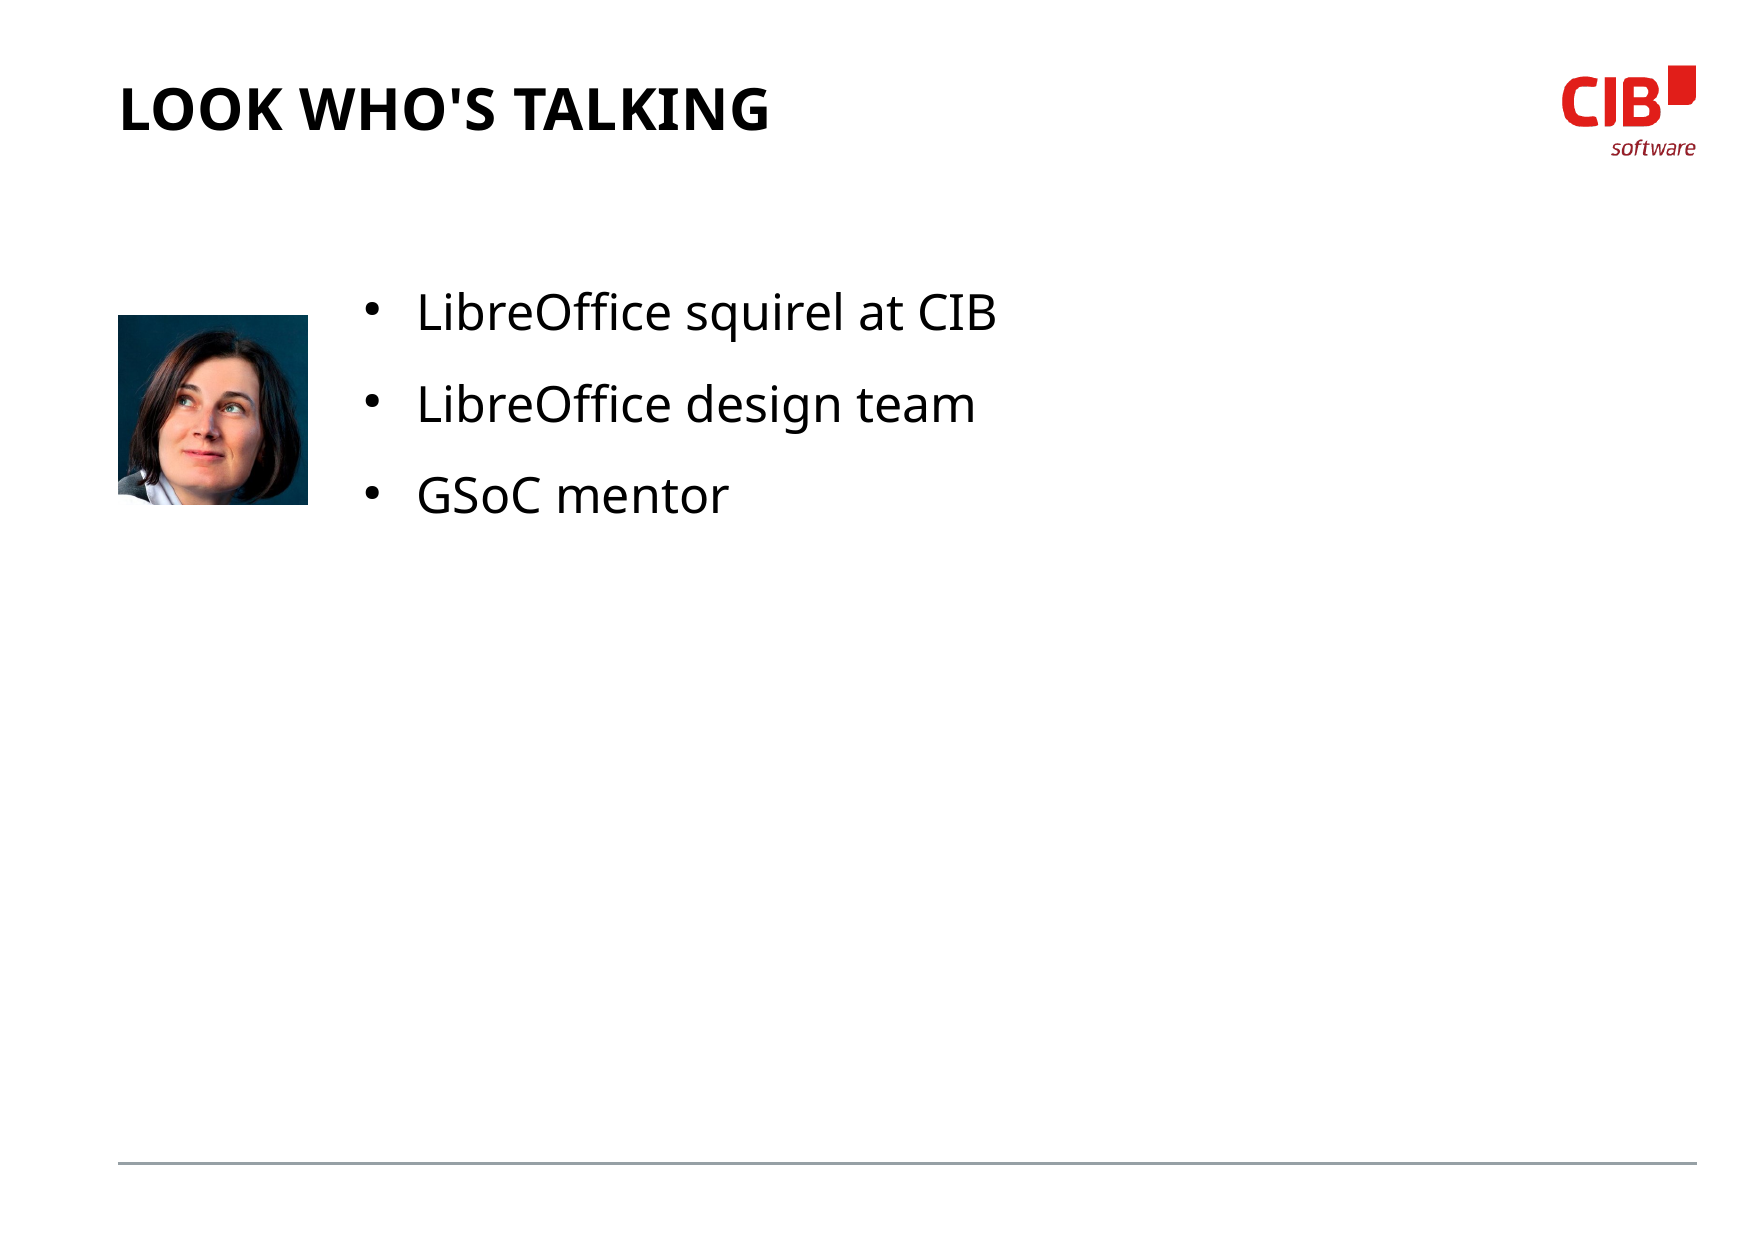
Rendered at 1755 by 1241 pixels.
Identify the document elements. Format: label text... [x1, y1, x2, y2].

picture [118, 326, 301, 505]
list LibreOffice squirel at CIB LibreOffice design team GSoC mentor [345, 277, 1359, 541]
title Look who's talking [118, 72, 1359, 250]
picture [1561, 64, 1696, 156]
